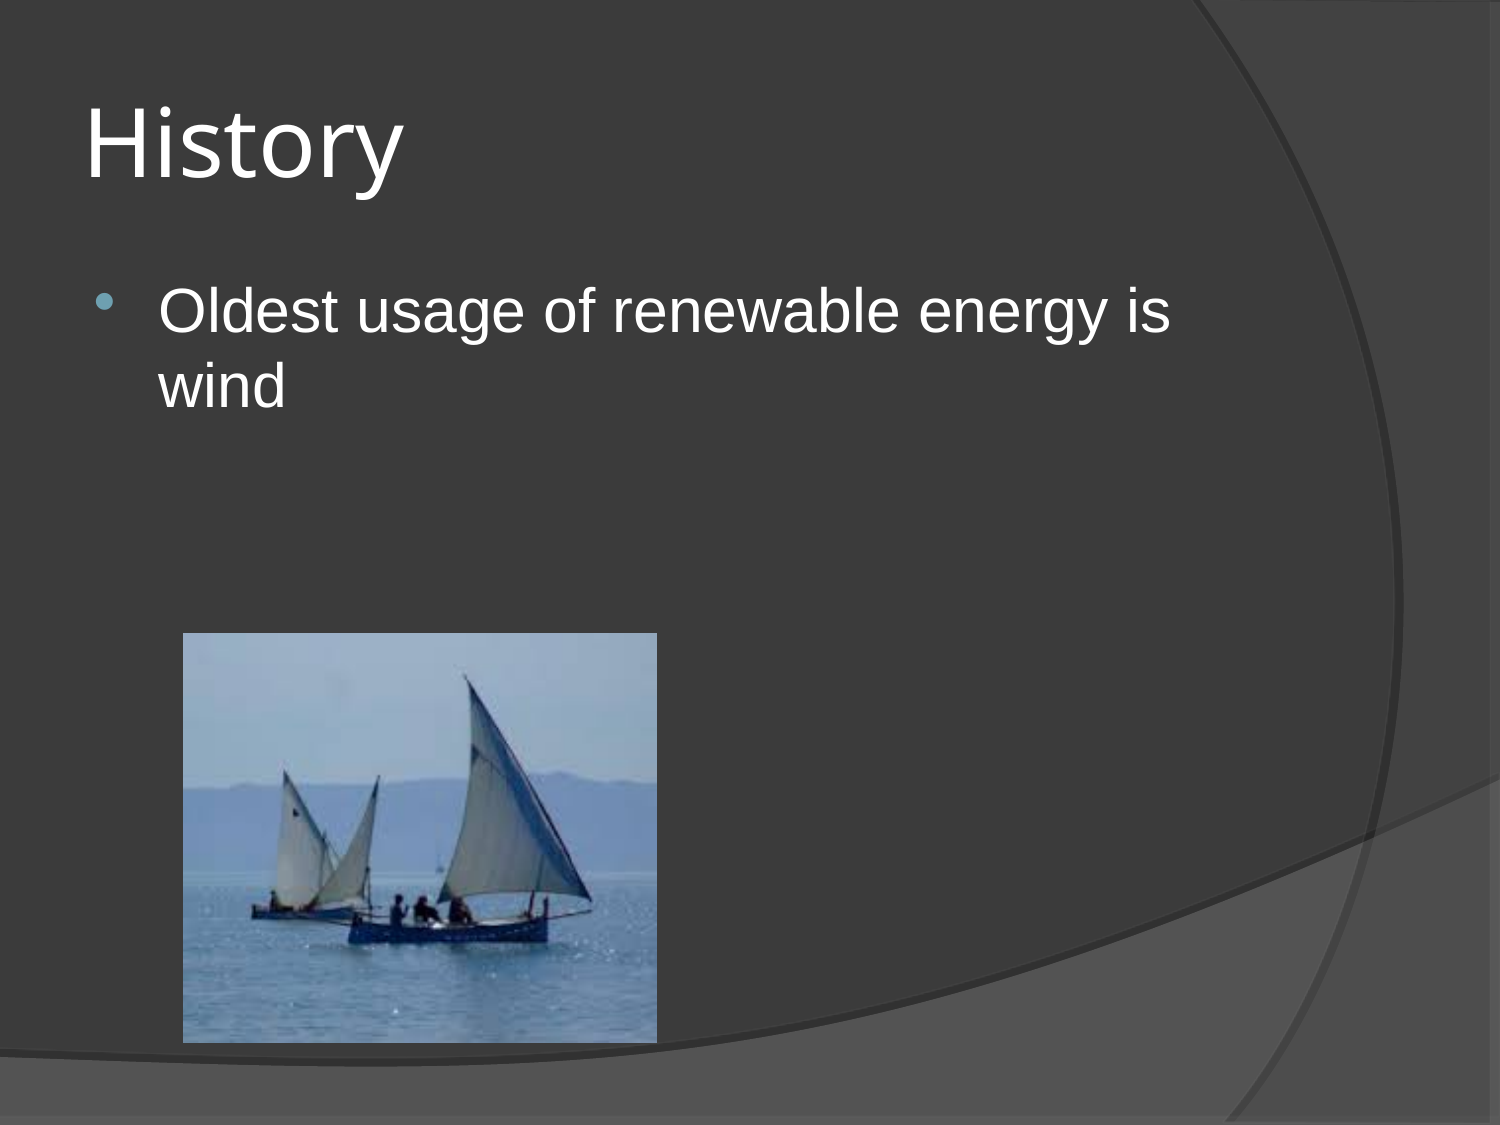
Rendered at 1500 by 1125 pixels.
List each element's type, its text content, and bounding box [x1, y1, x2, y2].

list Oldest usage of renewable energy is wind [75, 262, 1300, 1005]
picture [183, 633, 657, 1043]
title History [75, 45, 1300, 233]
